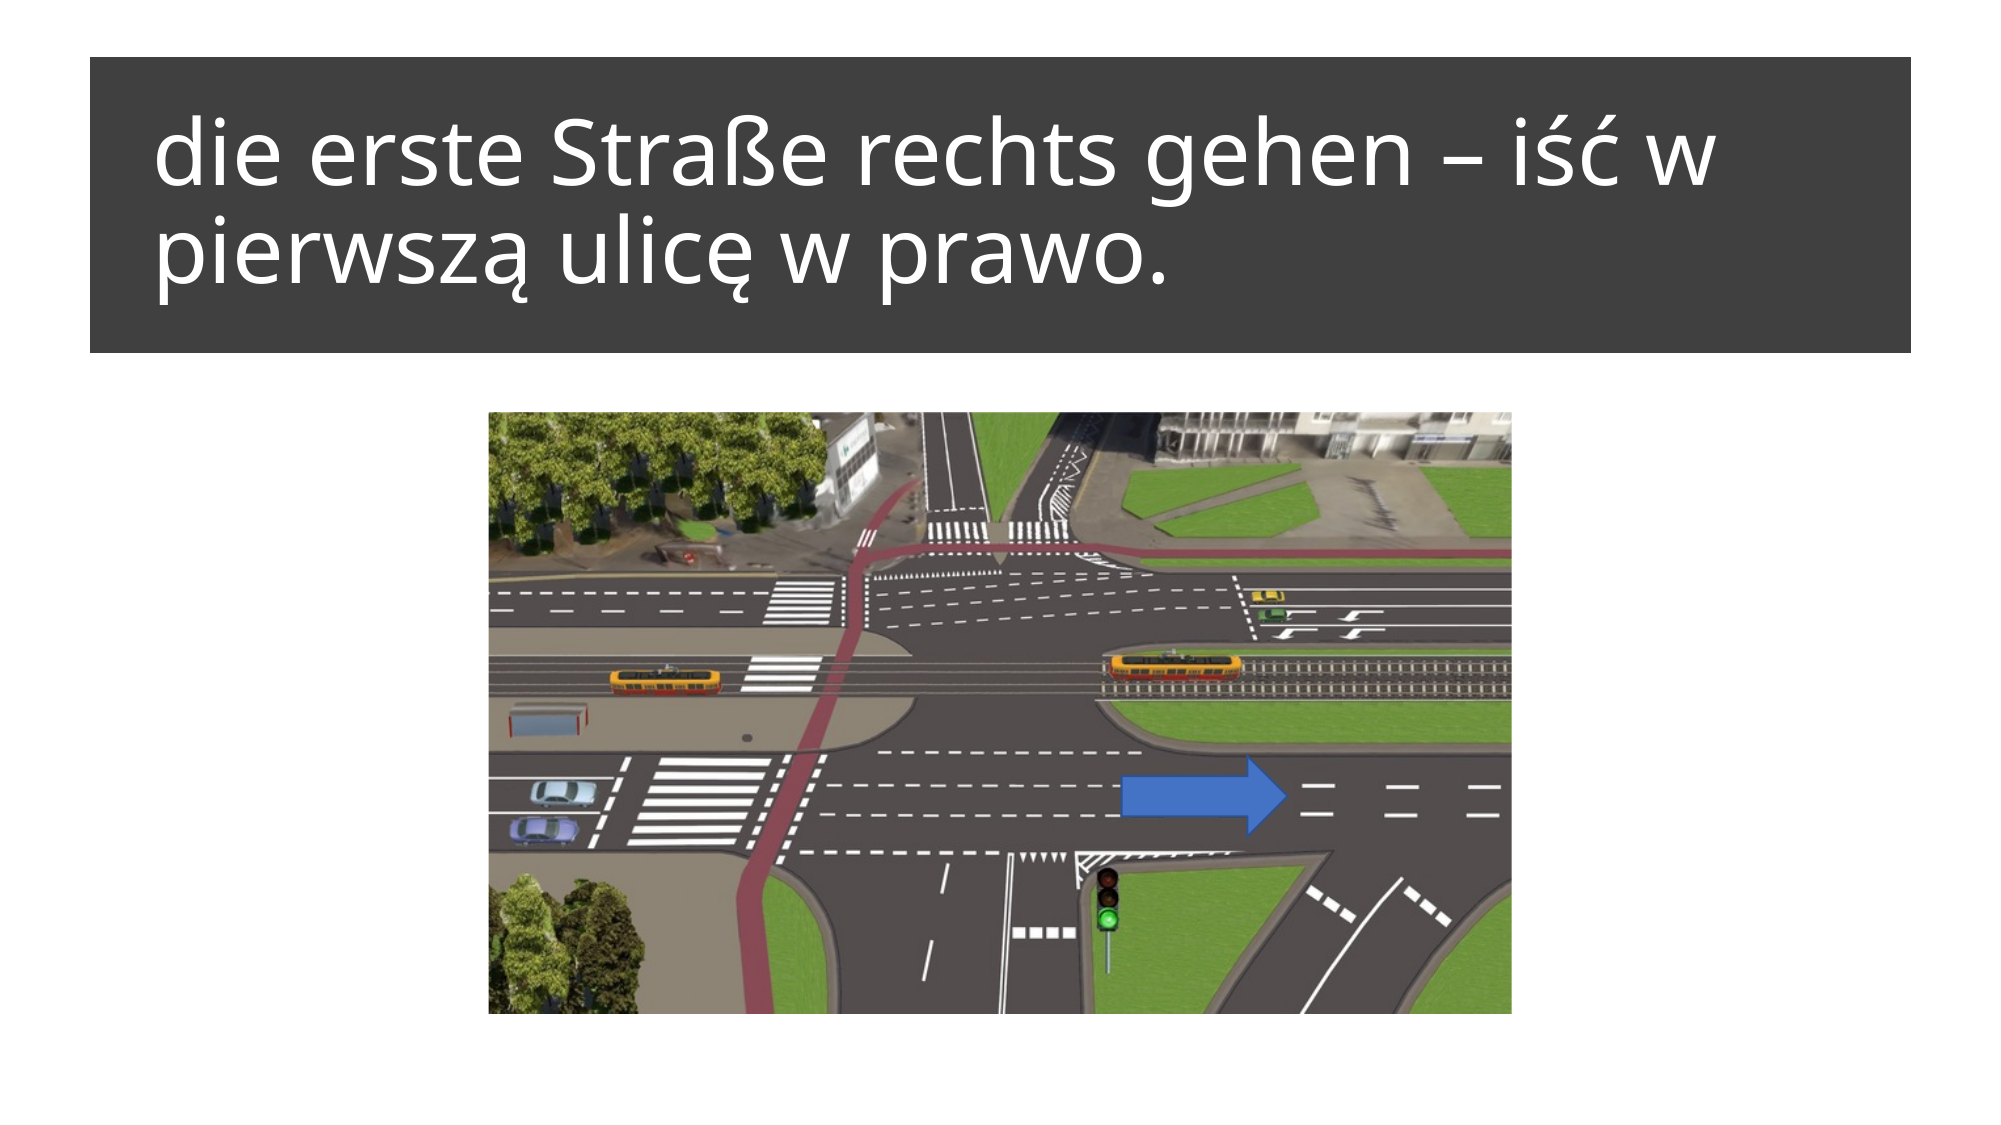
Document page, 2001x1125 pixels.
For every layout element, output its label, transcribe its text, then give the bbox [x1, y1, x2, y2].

title die erste Straße rechts gehen – iść w pierwszą ulicę w prawo. [137, 96, 1863, 314]
text_box [1121, 755, 1288, 837]
picture [488, 412, 1512, 1014]
text_box [90, 57, 1911, 353]
